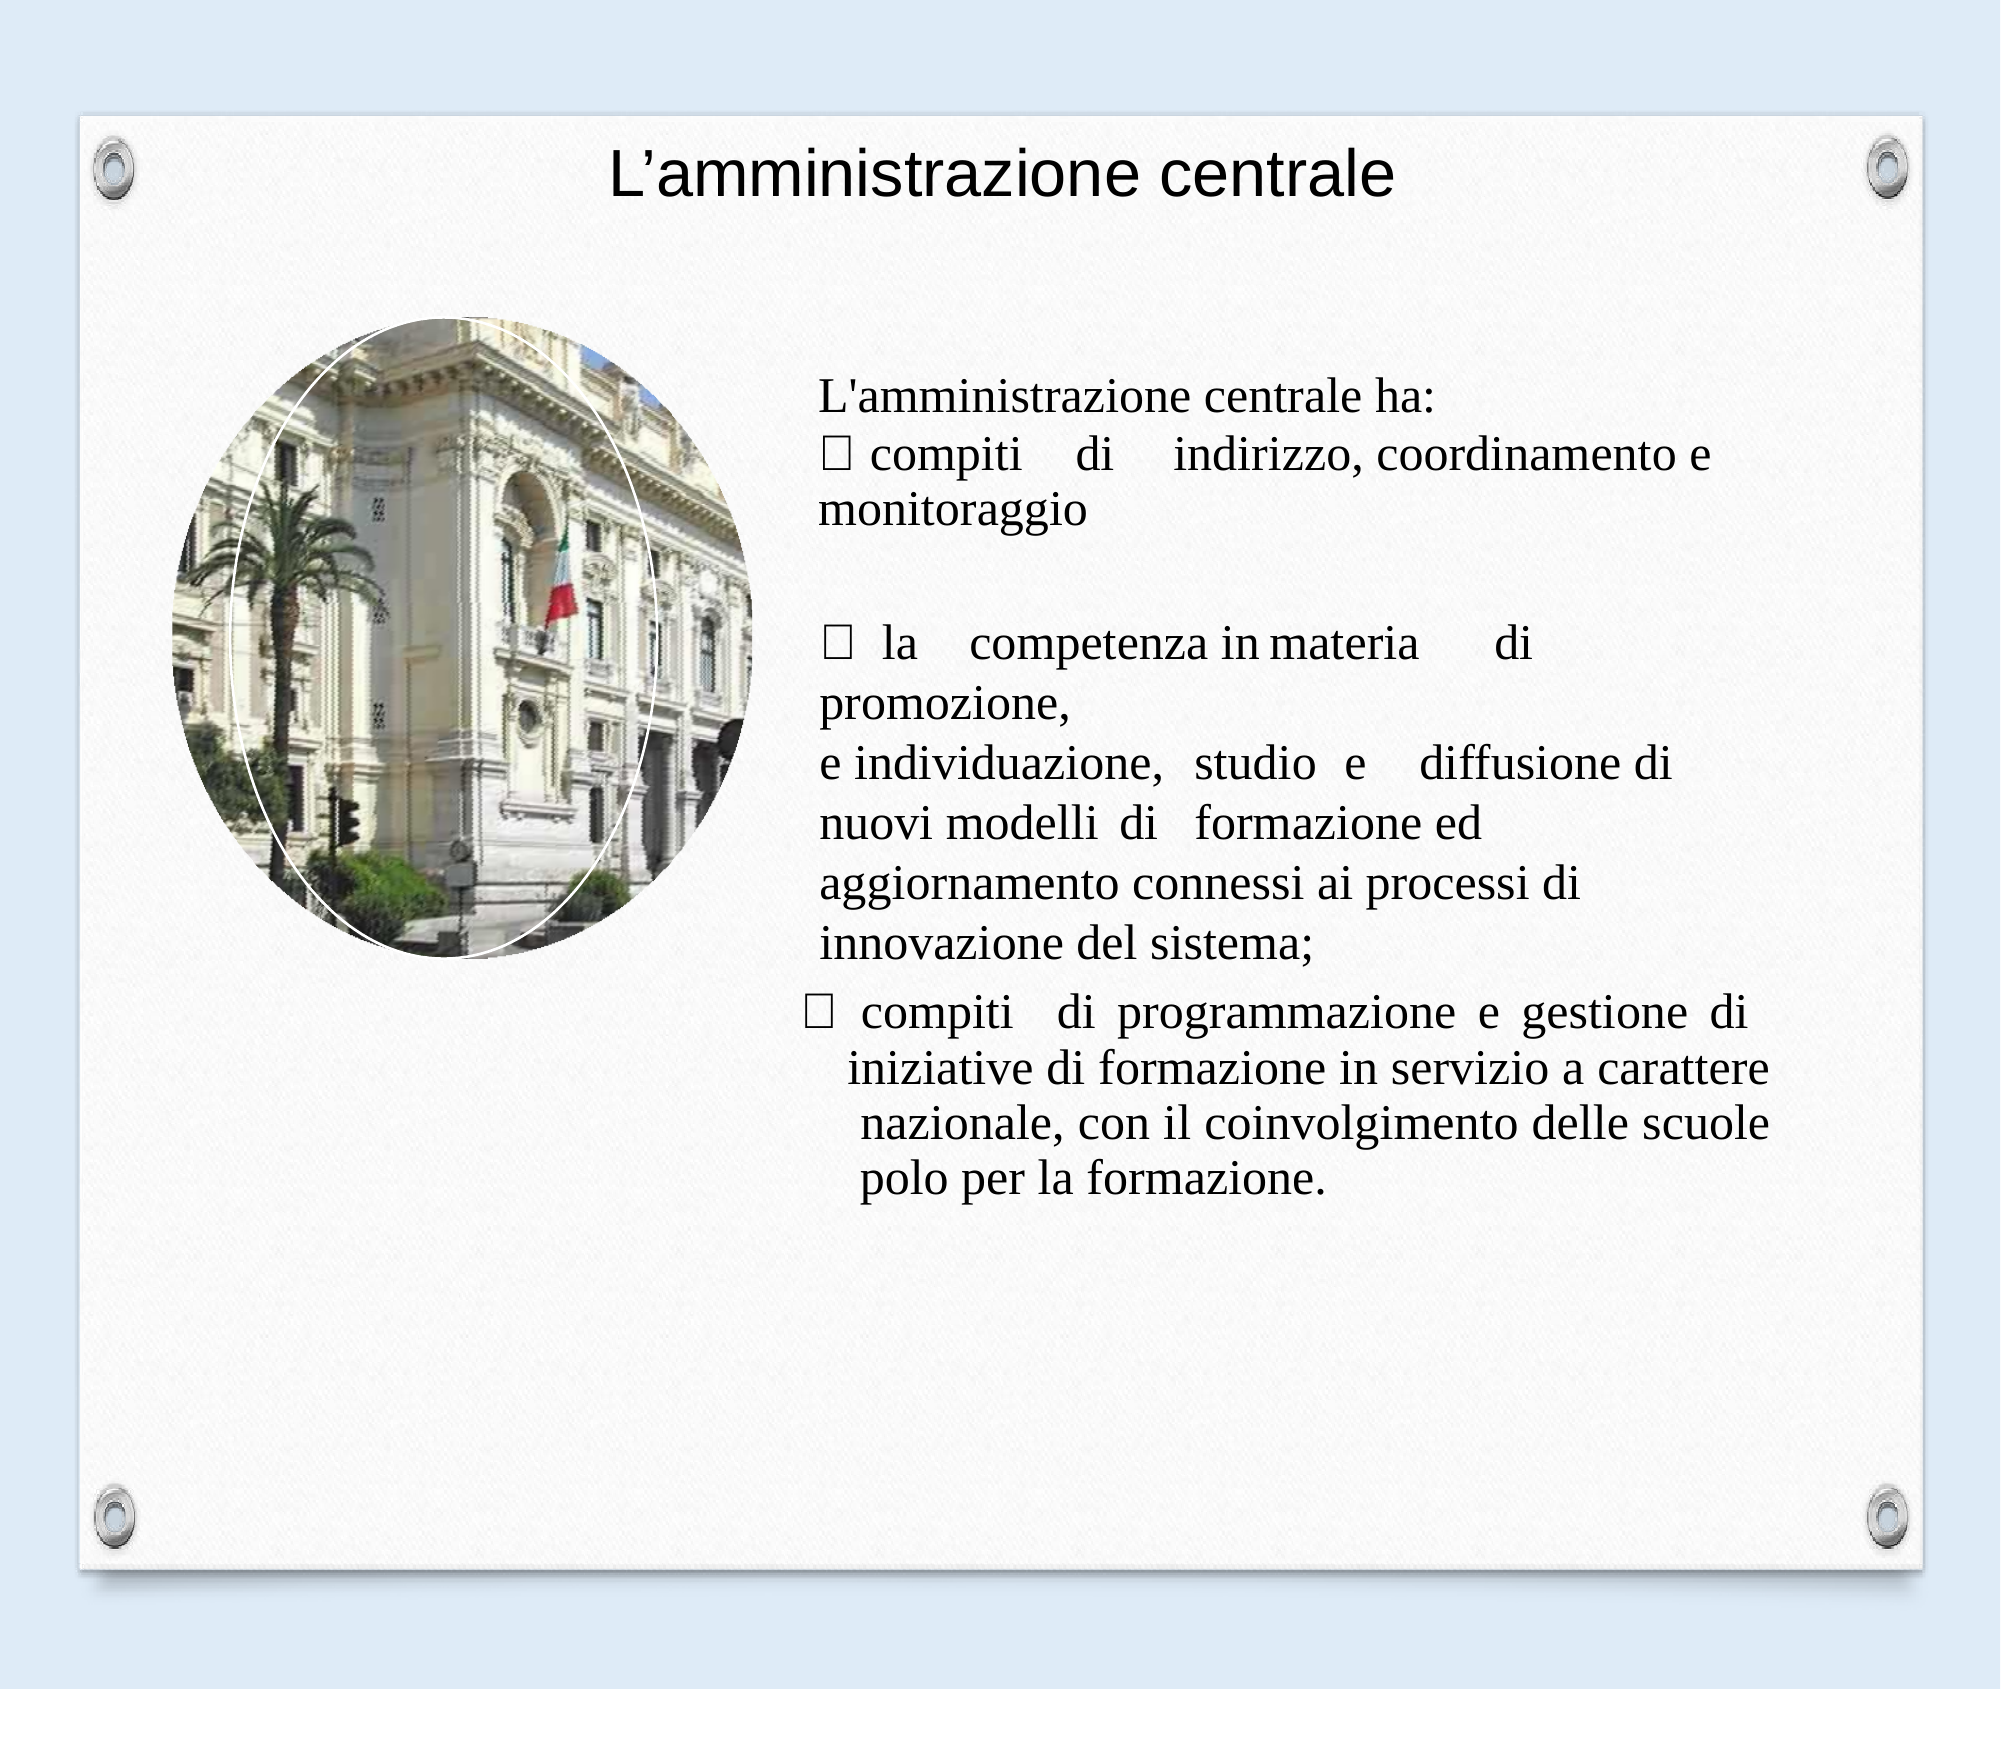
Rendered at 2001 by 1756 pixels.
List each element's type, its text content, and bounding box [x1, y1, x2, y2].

title L’amministrazione centrale [493, 127, 1510, 211]
text_box  la competenza in materia di promozione, e individuazione, studio e diffusione di nuovi modelli di formazione ed aggiornamento connessi ai processi di innovazione del sistema; [804, 602, 1802, 921]
text_box L'amministrazione centrale ha:  compiti di indirizzo, coordinamento e monitoraggio [816, 365, 1790, 537]
text_box [0, 0, 2000, 1690]
text_box  compiti di programmazione e gestione di iniziative di formazione in servizio a carattere nazionale, con il coinvolgimento delle scuole polo per la formazione. [798, 981, 1773, 1206]
